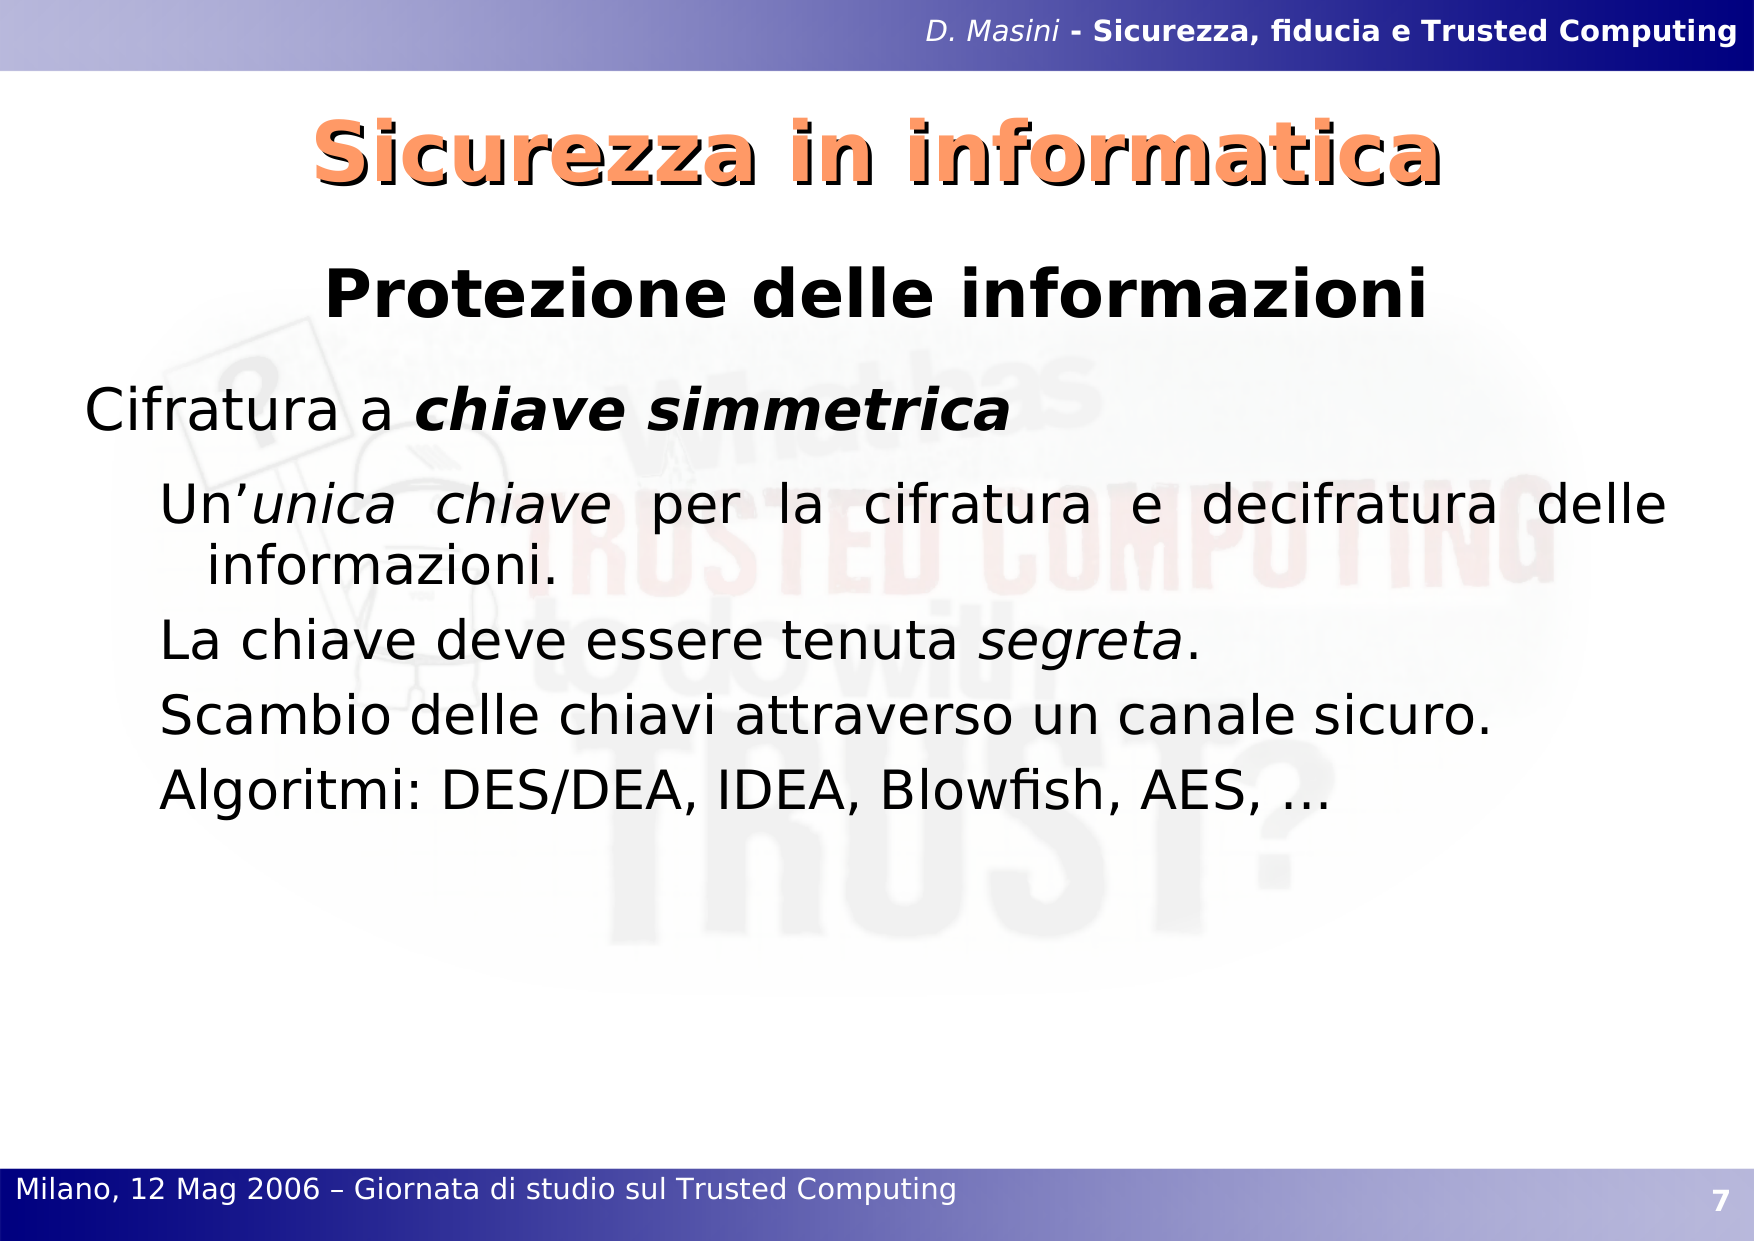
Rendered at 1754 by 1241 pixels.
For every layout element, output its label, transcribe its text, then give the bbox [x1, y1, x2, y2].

list Protezione delle informazioni Cifratura a chiave simmetrica Un’unica chiave per la cifratura e decifratura delle informazioni. La chiave deve essere tenuta segreta. Scambio delle chiavi attraverso un canale sicuro. Algoritmi: DES/DEA, IDEA, Blowfish, AES, ... [84, 257, 1670, 1077]
text_box Milano, 12 Mag 2006 – Giornata di studio sul Trusted Computing [0, 1175, 1314, 1234]
title Sicurezza in informatica [87, 49, 1667, 257]
text_box <numero> [1641, 1185, 1732, 1223]
text_box D. Masini - Sicurezza, fiducia e Trusted Computing [602, 7, 1754, 63]
picture [0, 0, 1754, 1241]
